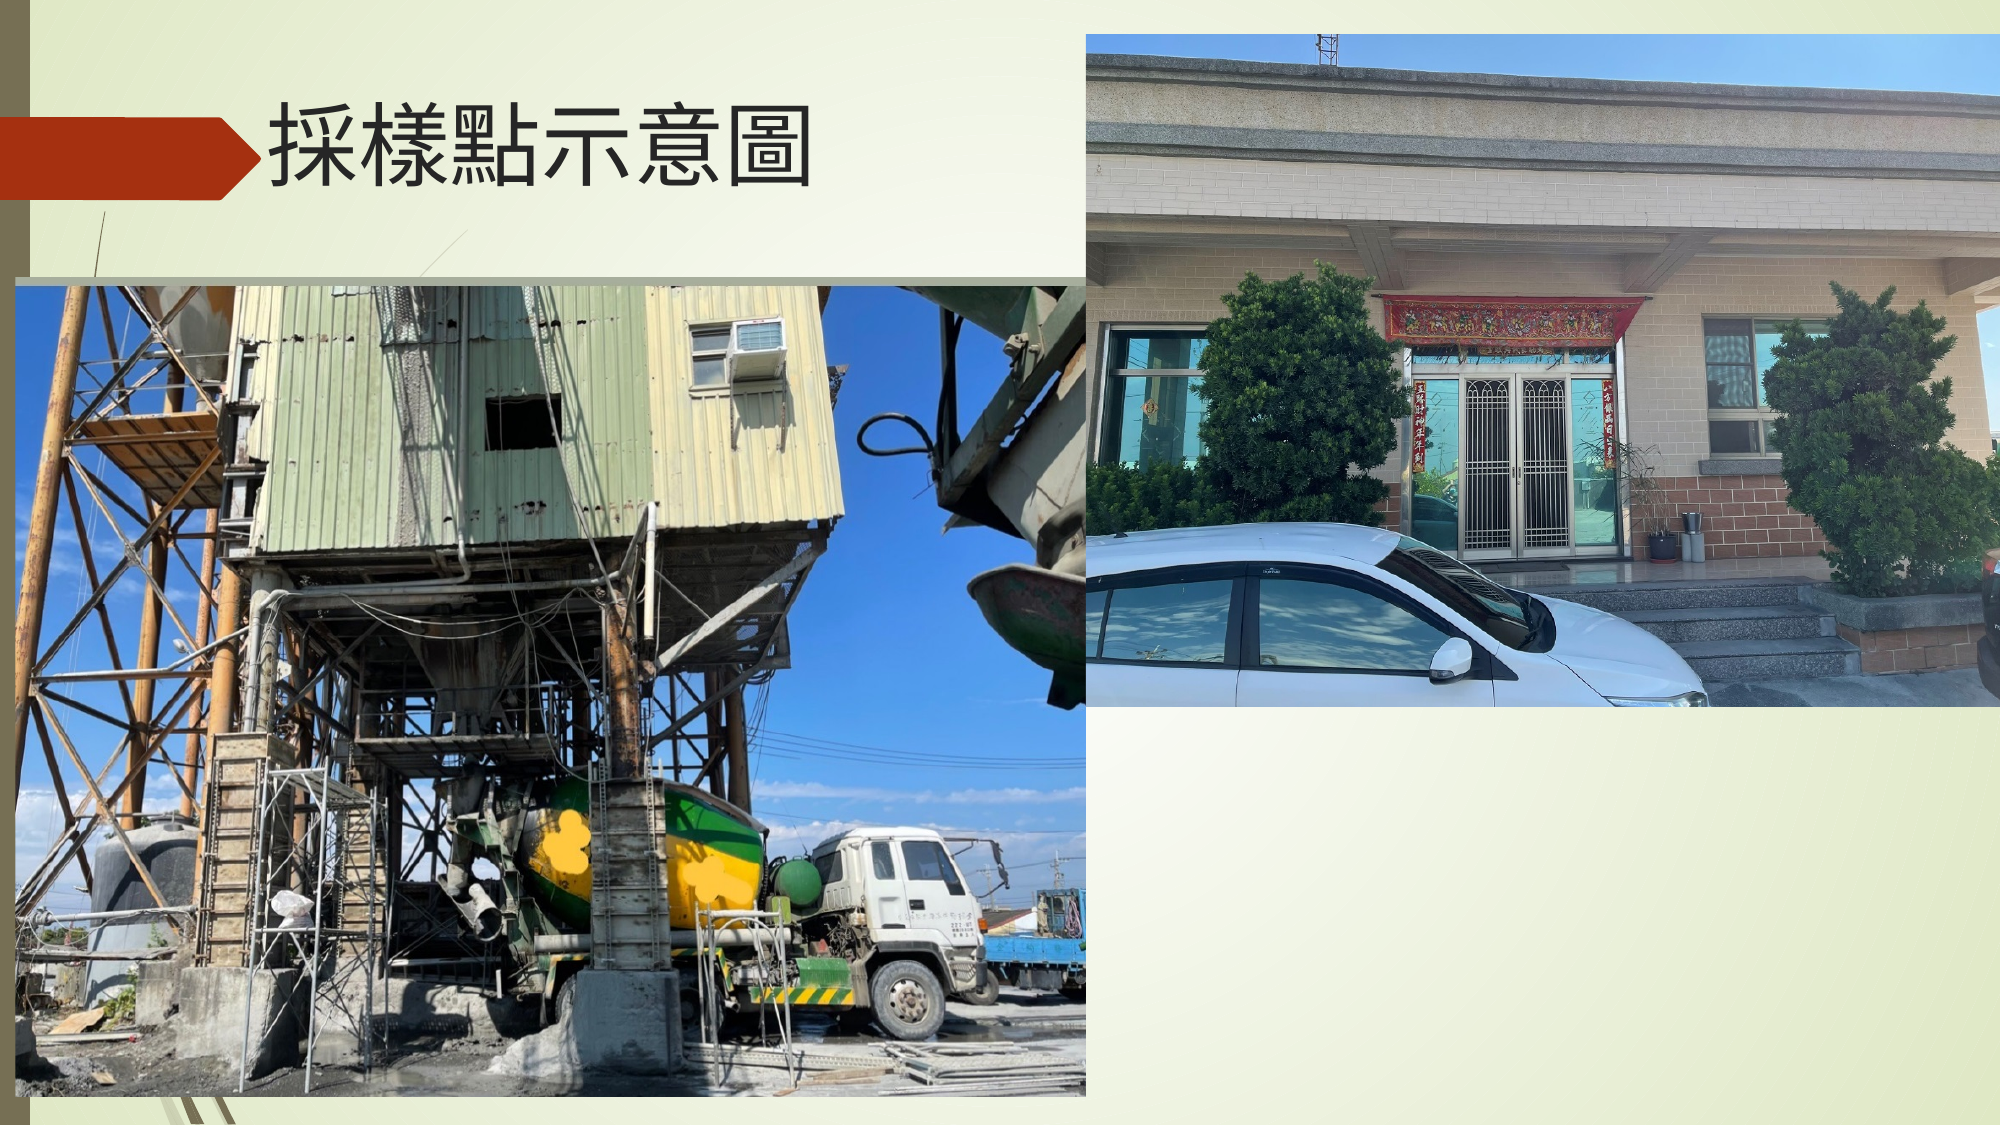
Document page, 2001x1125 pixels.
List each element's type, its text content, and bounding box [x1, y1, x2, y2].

title 採樣點示意圖 [251, 80, 1085, 277]
picture [15, 34, 2000, 1097]
